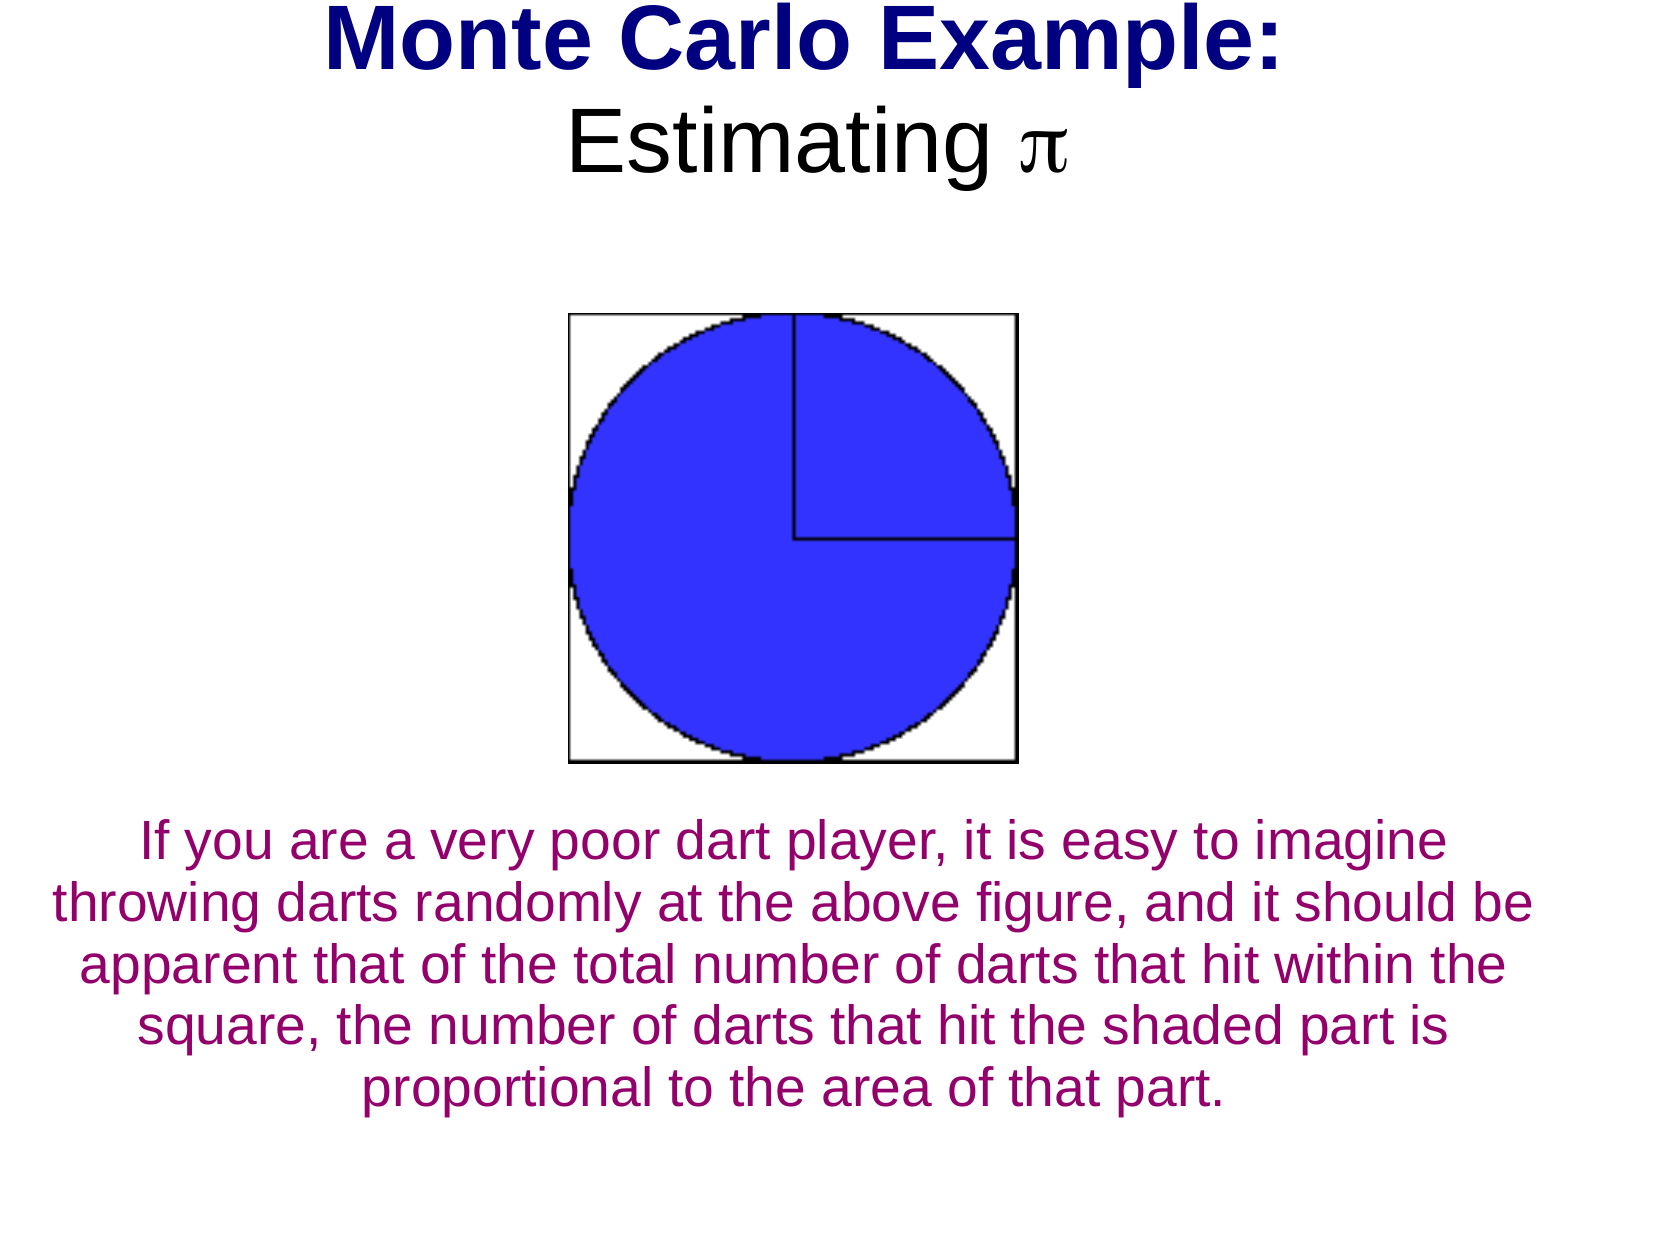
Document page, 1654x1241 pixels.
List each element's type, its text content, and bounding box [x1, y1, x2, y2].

picture [568, 313, 1019, 764]
text_box Monte Carlo Example: Estimating  [80, 0, 1556, 200]
text_box If you are a very poor dart player, it is easy to imagine throwing darts randomly at the above figure, and it should be apparent that of the total number of darts that hit within the square, the number of darts that hit the shaded part is proportional to the area of that part. [29, 802, 1560, 1127]
